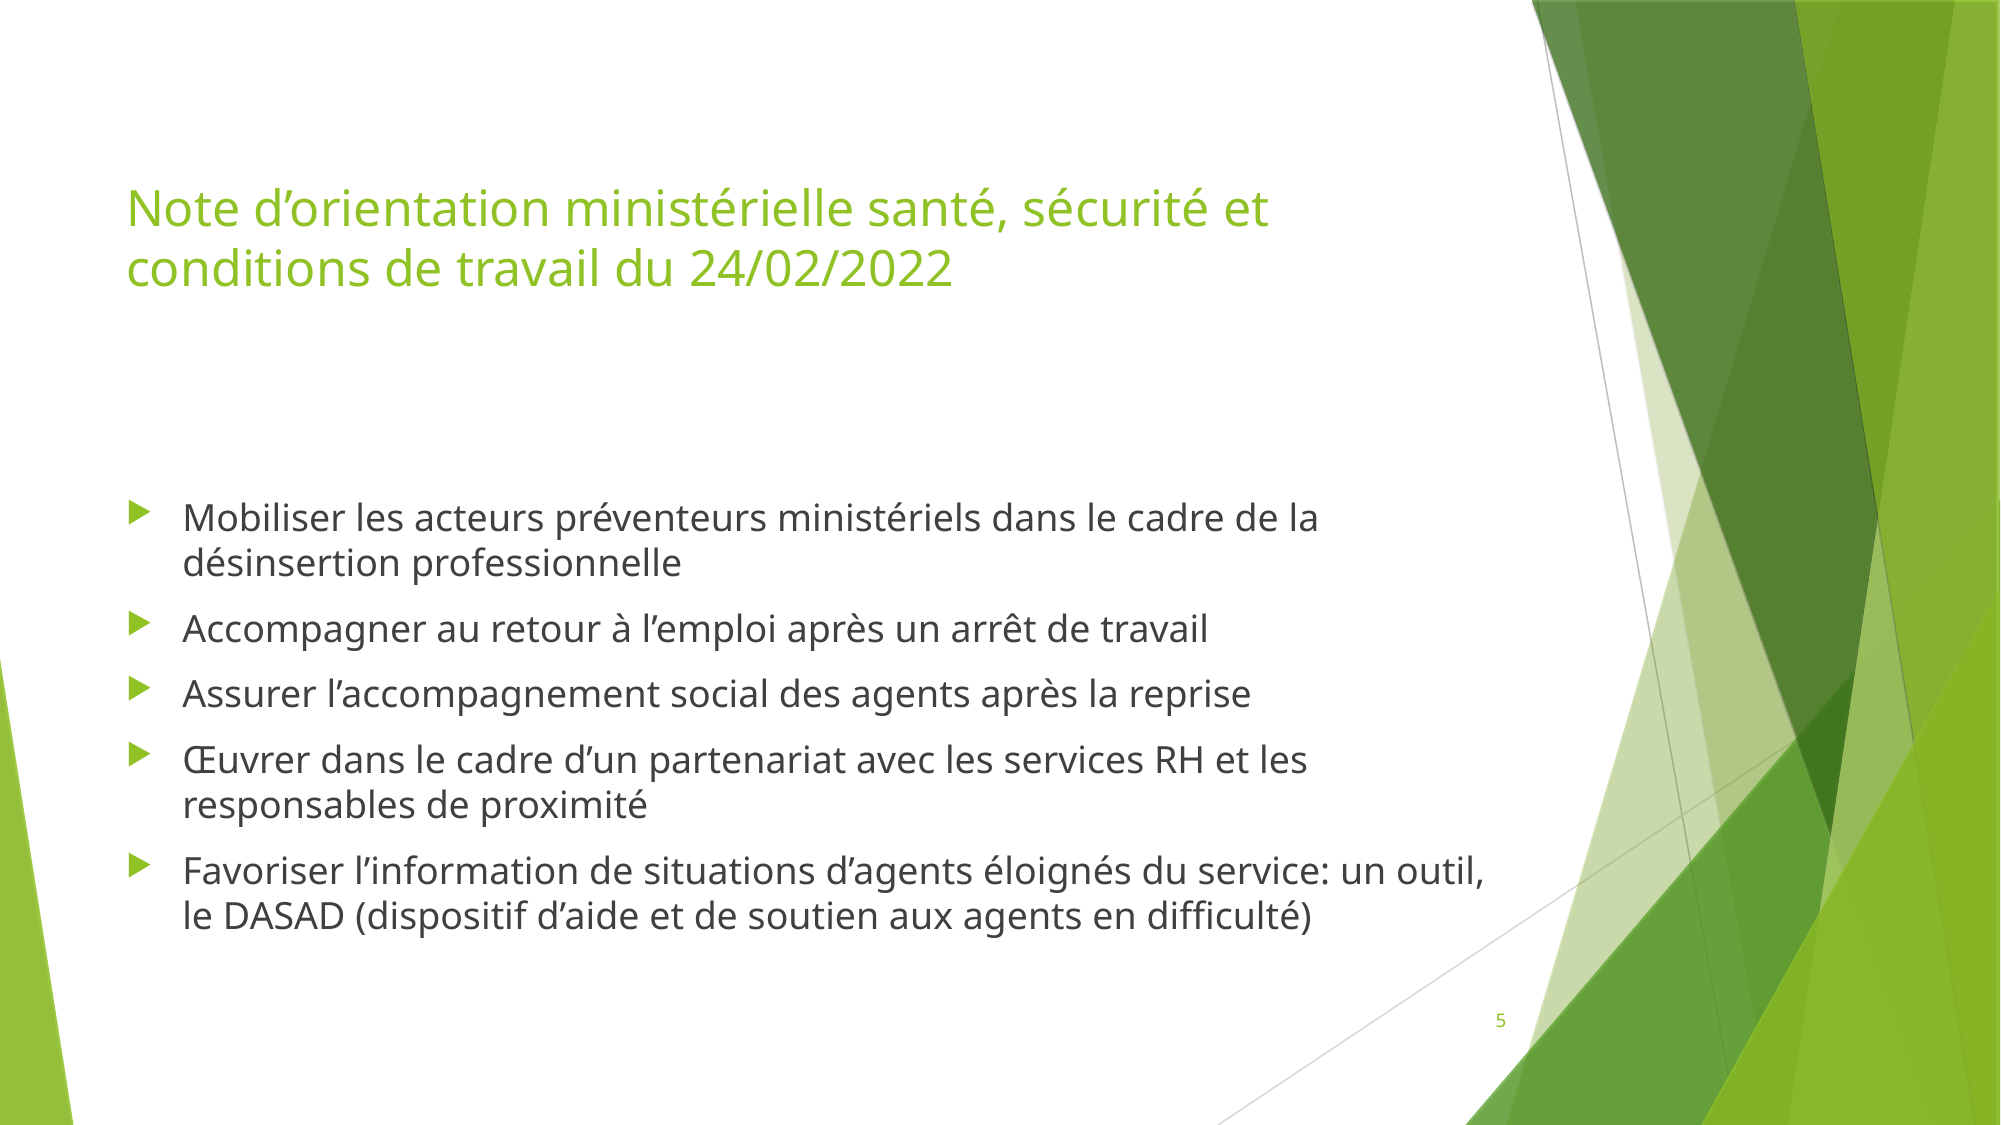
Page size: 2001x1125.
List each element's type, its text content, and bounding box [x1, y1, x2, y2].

slide_number <numéro> [1409, 991, 1522, 1051]
title Note d’orientation ministérielle santé, sécurité et conditions de travail du 24/02/2022 [111, 89, 1522, 306]
list Mobiliser les acteurs préventeurs ministériels dans le cadre de la désinsertion professionnelle Accompagner au retour à l’emploi après un arrêt de travail Assurer l’accompagnement social des agents après la reprise Œuvrer dans le cadre d’un partenariat avec les services RH et les responsables de proximité Favoriser l’information de situations d’agents éloignés du service: un outil, le DASAD (dispositif d’aide et de soutien aux agents en difficulté) [111, 354, 1522, 992]
